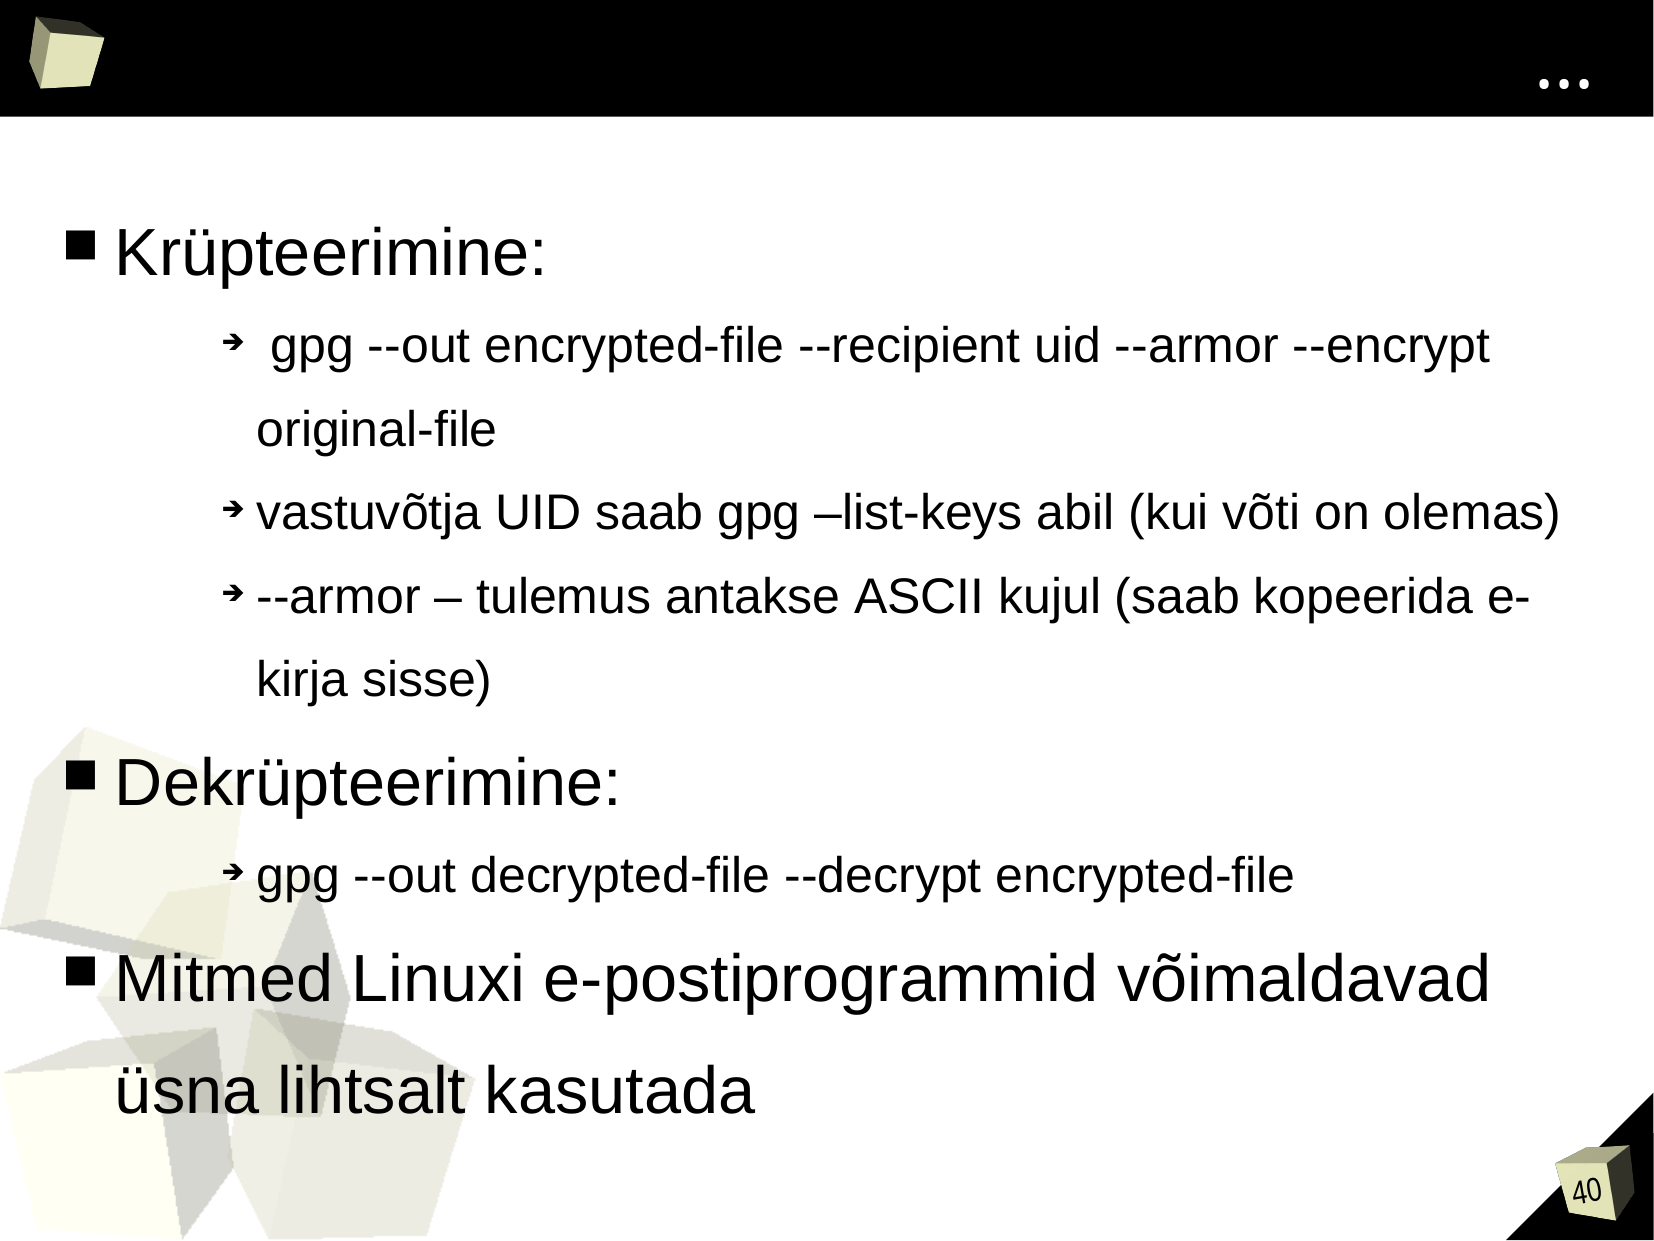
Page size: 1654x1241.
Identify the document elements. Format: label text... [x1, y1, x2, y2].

title ... [118, 0, 1595, 119]
list Krüpteerimine: gpg --out encrypted-file --recipient uid --armor --encrypt original-file vastuvõtja UID saab gpg –list-keys abil (kui võti on olemas) --armor – tulemus antakse ASCII kujul (saab kopeerida e-kirja sisse) Dekrüpteerimine: gpg --out decrypted-file --decrypt encrypted-file Mitmed Linuxi e-postiprogrammid võimaldavad üsna lihtsalt kasutada [44, 177, 1611, 1214]
picture [0, 726, 477, 1241]
